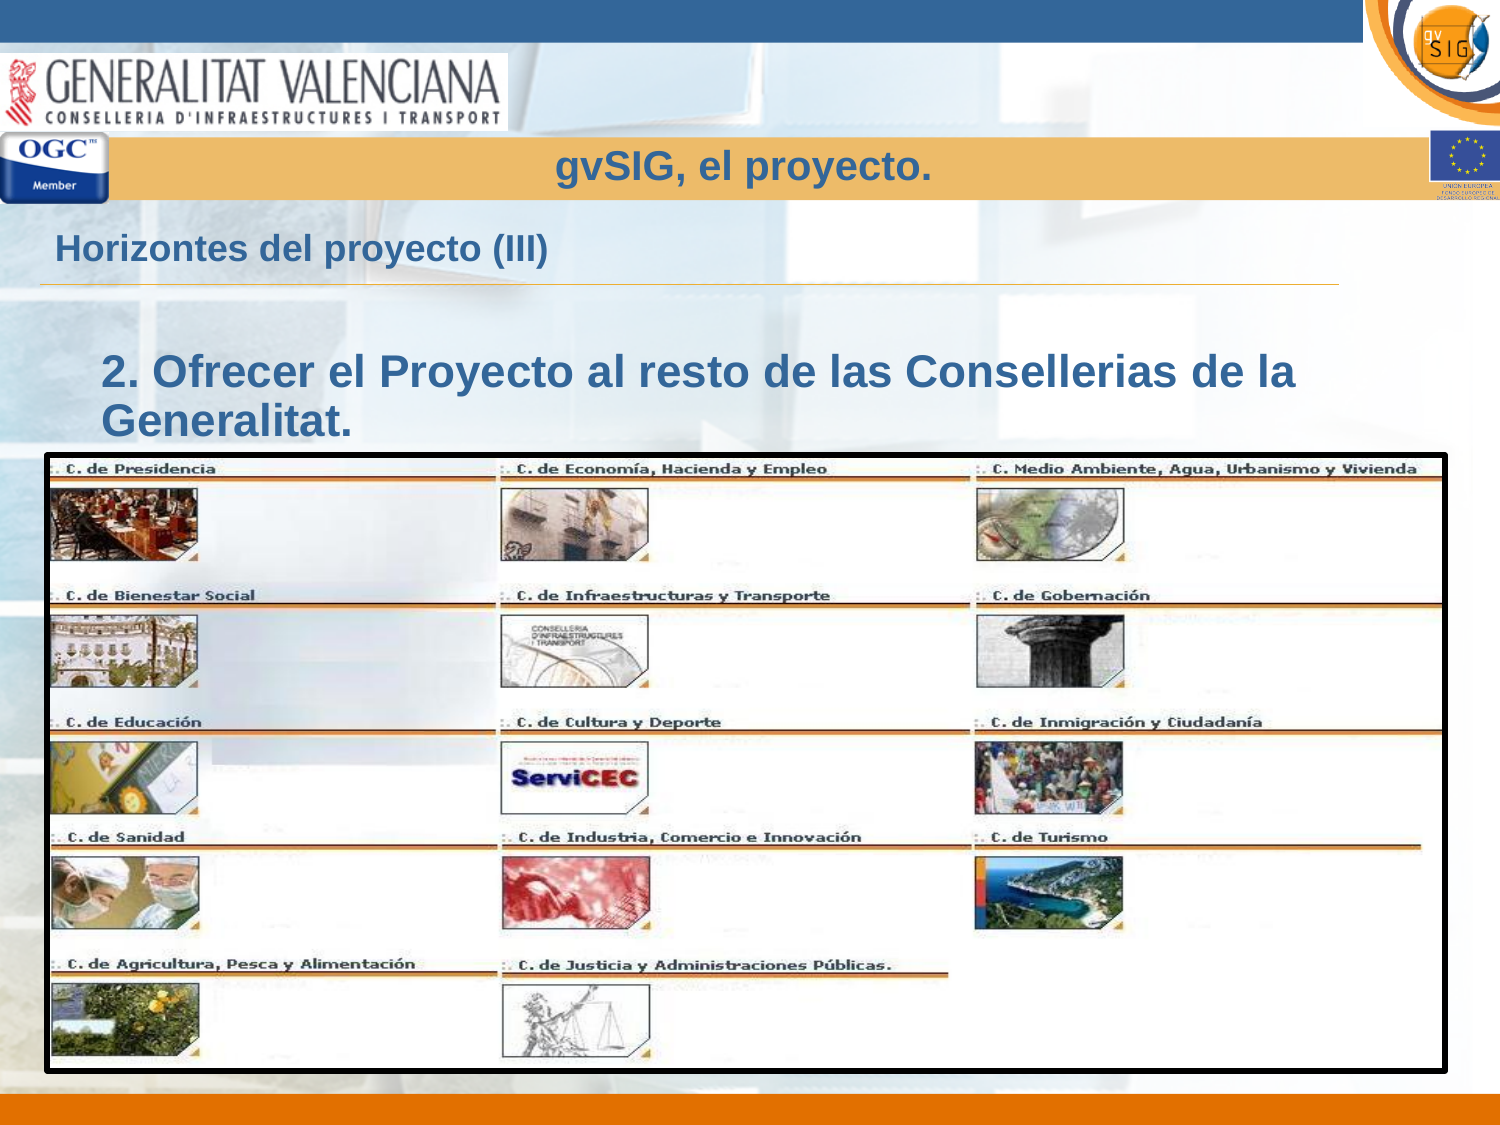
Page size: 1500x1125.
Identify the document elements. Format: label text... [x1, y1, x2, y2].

picture [50, 458, 1443, 1068]
text_box gvSIG, el proyecto. [0, 137, 1488, 203]
picture [1429, 129, 1500, 200]
picture [0, 132, 109, 137]
picture [0, 53, 508, 131]
picture [1363, 0, 1500, 127]
text_box 2. Ofrecer el Proyecto al resto de las Consellerias de la Generalitat. [101, 348, 1378, 451]
text_box Horizontes del proyecto (III) [40, 221, 691, 283]
